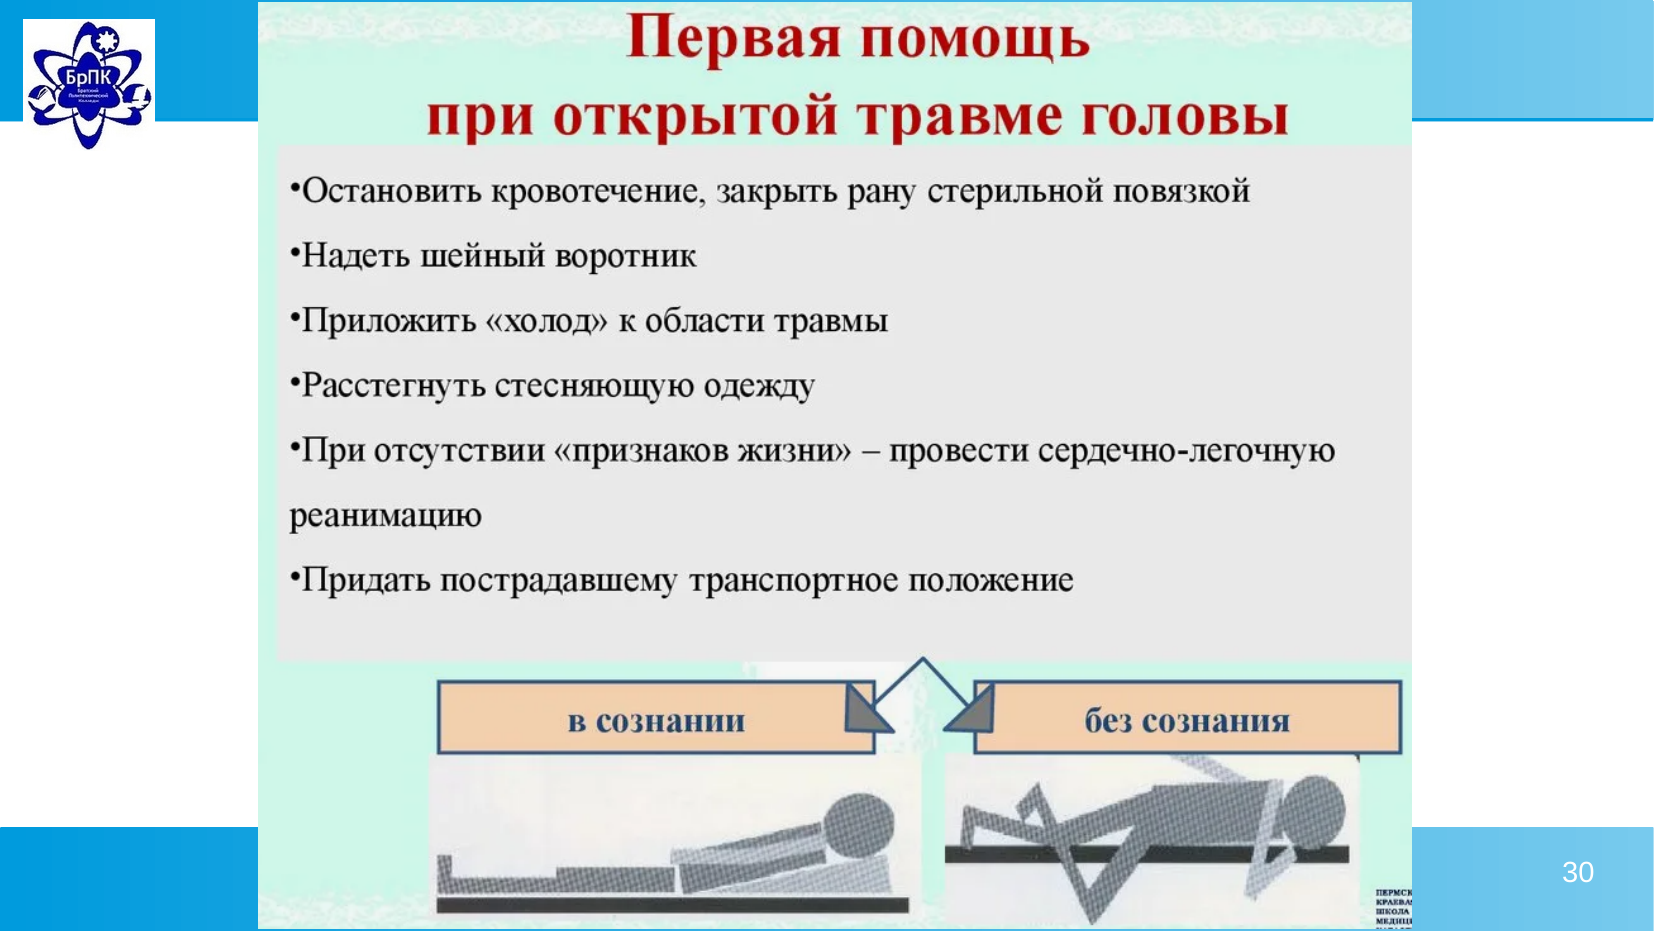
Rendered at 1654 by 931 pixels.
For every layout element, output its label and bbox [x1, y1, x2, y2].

picture [258, 2, 1412, 929]
picture [23, 20, 155, 151]
